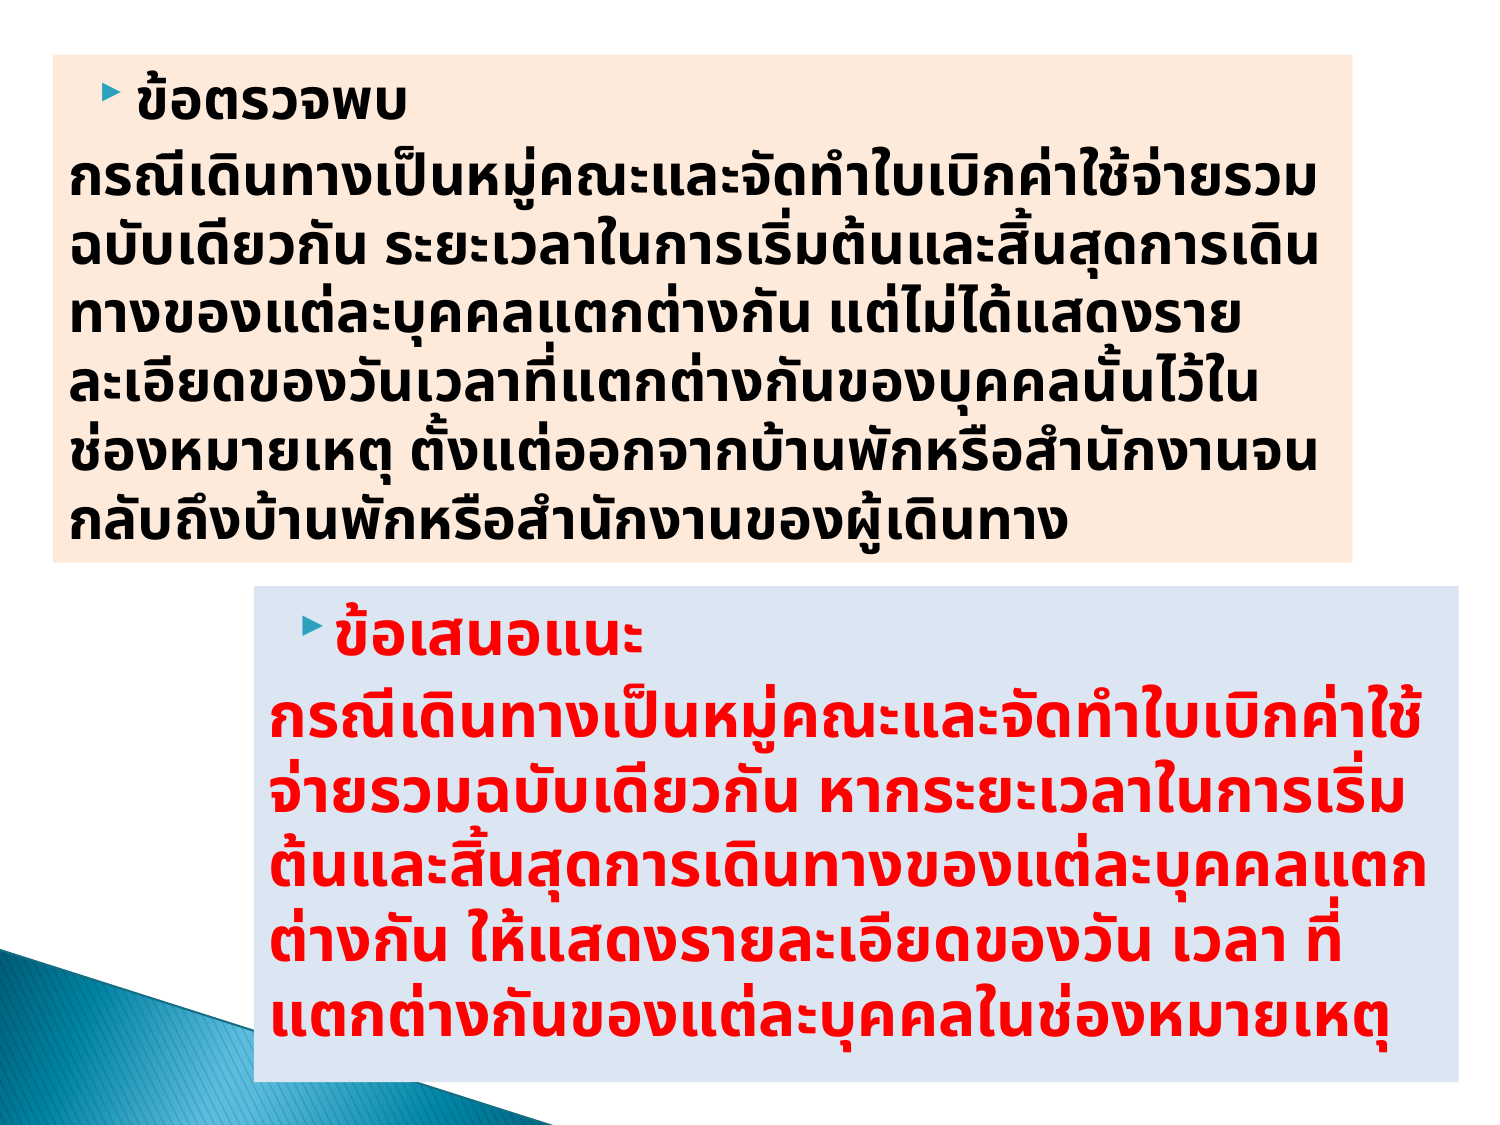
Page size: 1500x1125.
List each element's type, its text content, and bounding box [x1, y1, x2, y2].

list ข้อตรวจพบ กรณีเดินทางเป็นหมู่คณะและจัดทำใบเบิกค่าใช้จ่ายรวมฉบับเดียวกัน ระยะเวลาในการเริ่มต้นและสิ้นสุดการเดินทางของแต่ละบุคคลแตกต่างกัน แต่ไม่ได้แสดงรายละเอียดของวันเวลาที่แตกต่างกันของบุคคลนั้นไว้ในช่องหมายเหตุ ตั้งแต่ออกจากบ้านพักหรือสำนักงานจนกลับถึงบ้านพักหรือสำนักงานของผู้เดินทาง [53, 54, 1353, 563]
list ข้อเสนอแนะ กรณีเดินทางเป็นหมู่คณะและจัดทำใบเบิกค่าใช้จ่ายรวมฉบับเดียวกัน หากระยะเวลาในการเริ่มต้นและสิ้นสุดการเดินทางของแต่ละบุคคลแตกต่างกัน ให้แสดงรายละเอียดของวัน เวลา ที่แตกต่างกันของแต่ละบุคคลในช่องหมายเหตุ [253, 586, 1459, 1083]
